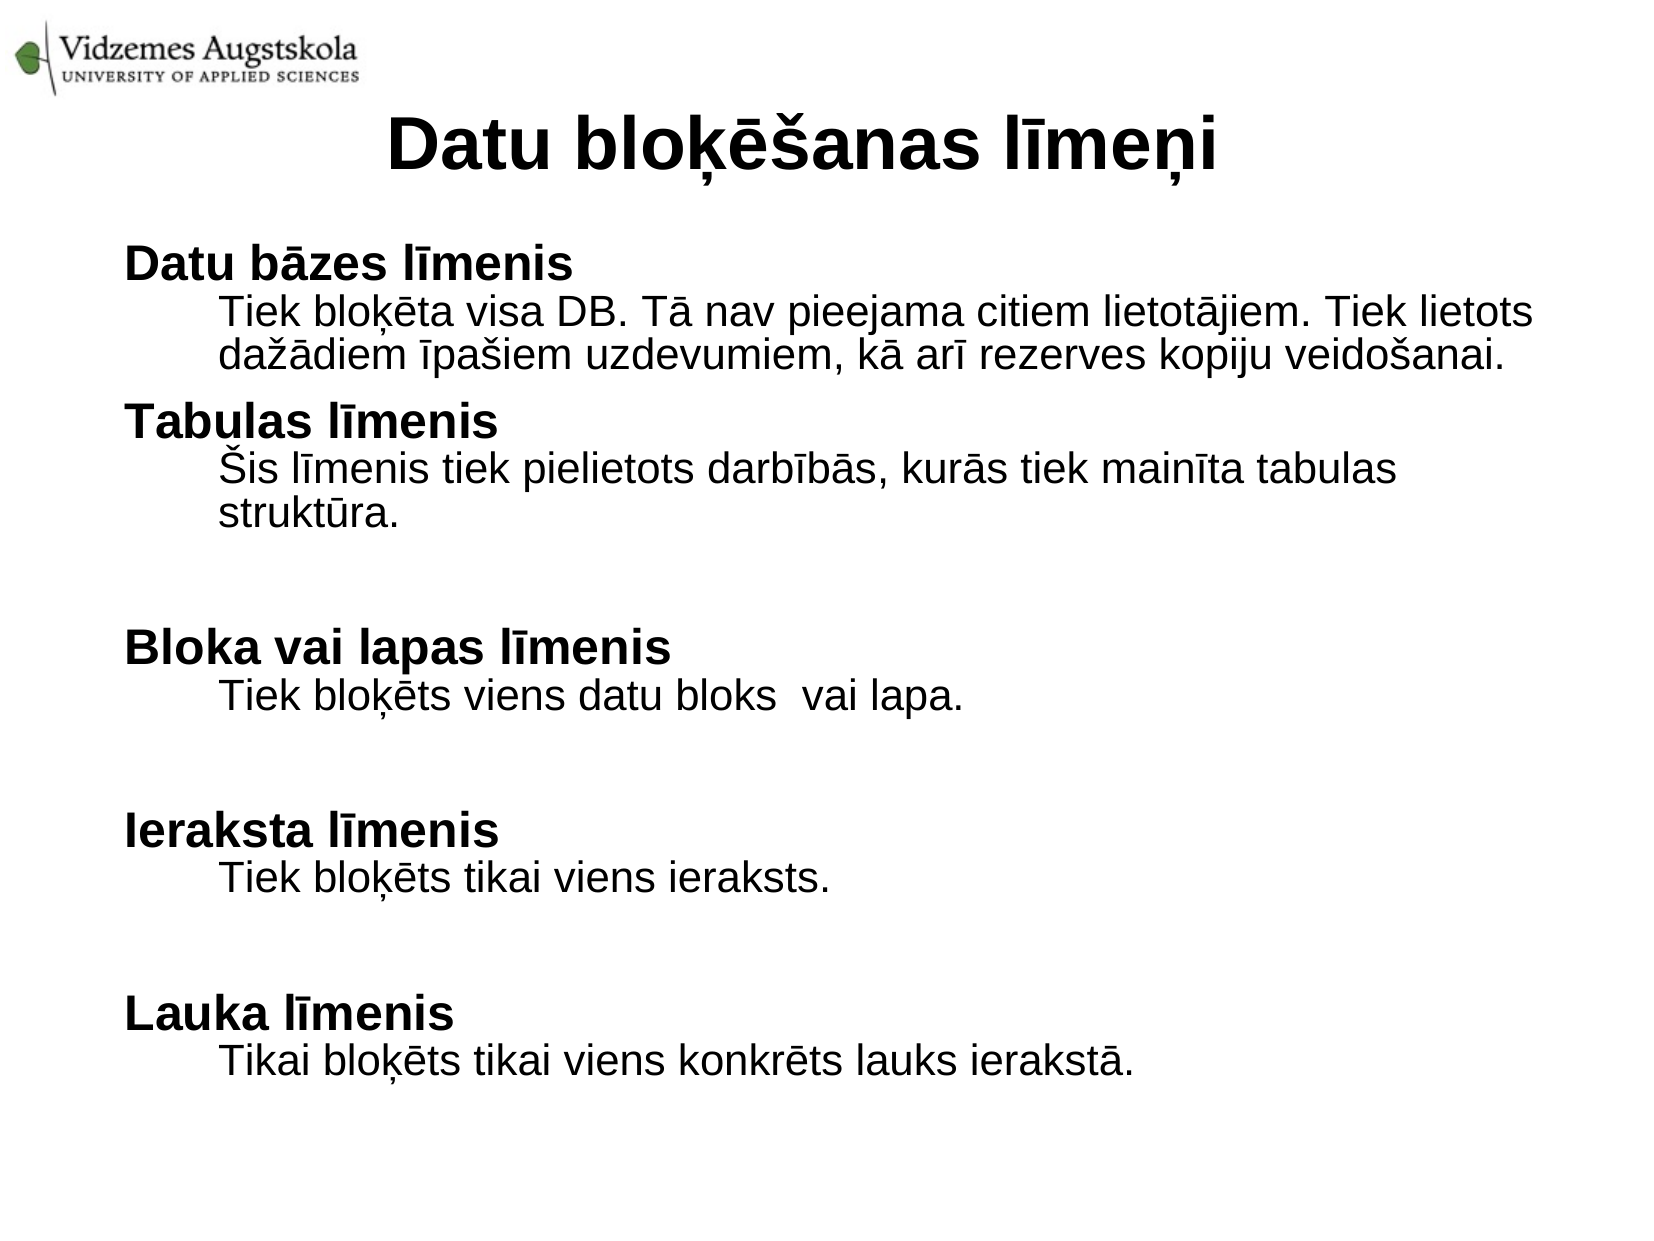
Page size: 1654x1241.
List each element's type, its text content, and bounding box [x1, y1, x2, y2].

list Datu bāzes līmenis Tiek bloķēta visa DB. Tā nav pieejama citiem lietotājiem. Tiek lietots dažādiem īpašiem uzdevumiem, kā arī rezerves kopiju veidošanai. Tabulas līmenis Šis līmenis tiek pielietots darbībās, kurās tiek mainīta tabulas struktūra. Bloka vai lapas līmenis Tiek bloķēts viens datu bloks vai lapa. Ieraksta līmenis Tiek bloķēts tikai viens ieraksts. Lauka līmenis Tikai bloķēts tikai viens konkrēts lauks ierakstā. [82, 236, 1569, 1107]
picture [5, 2, 368, 113]
title Datu bloķēšanas līmeņi [94, 103, 1512, 188]
